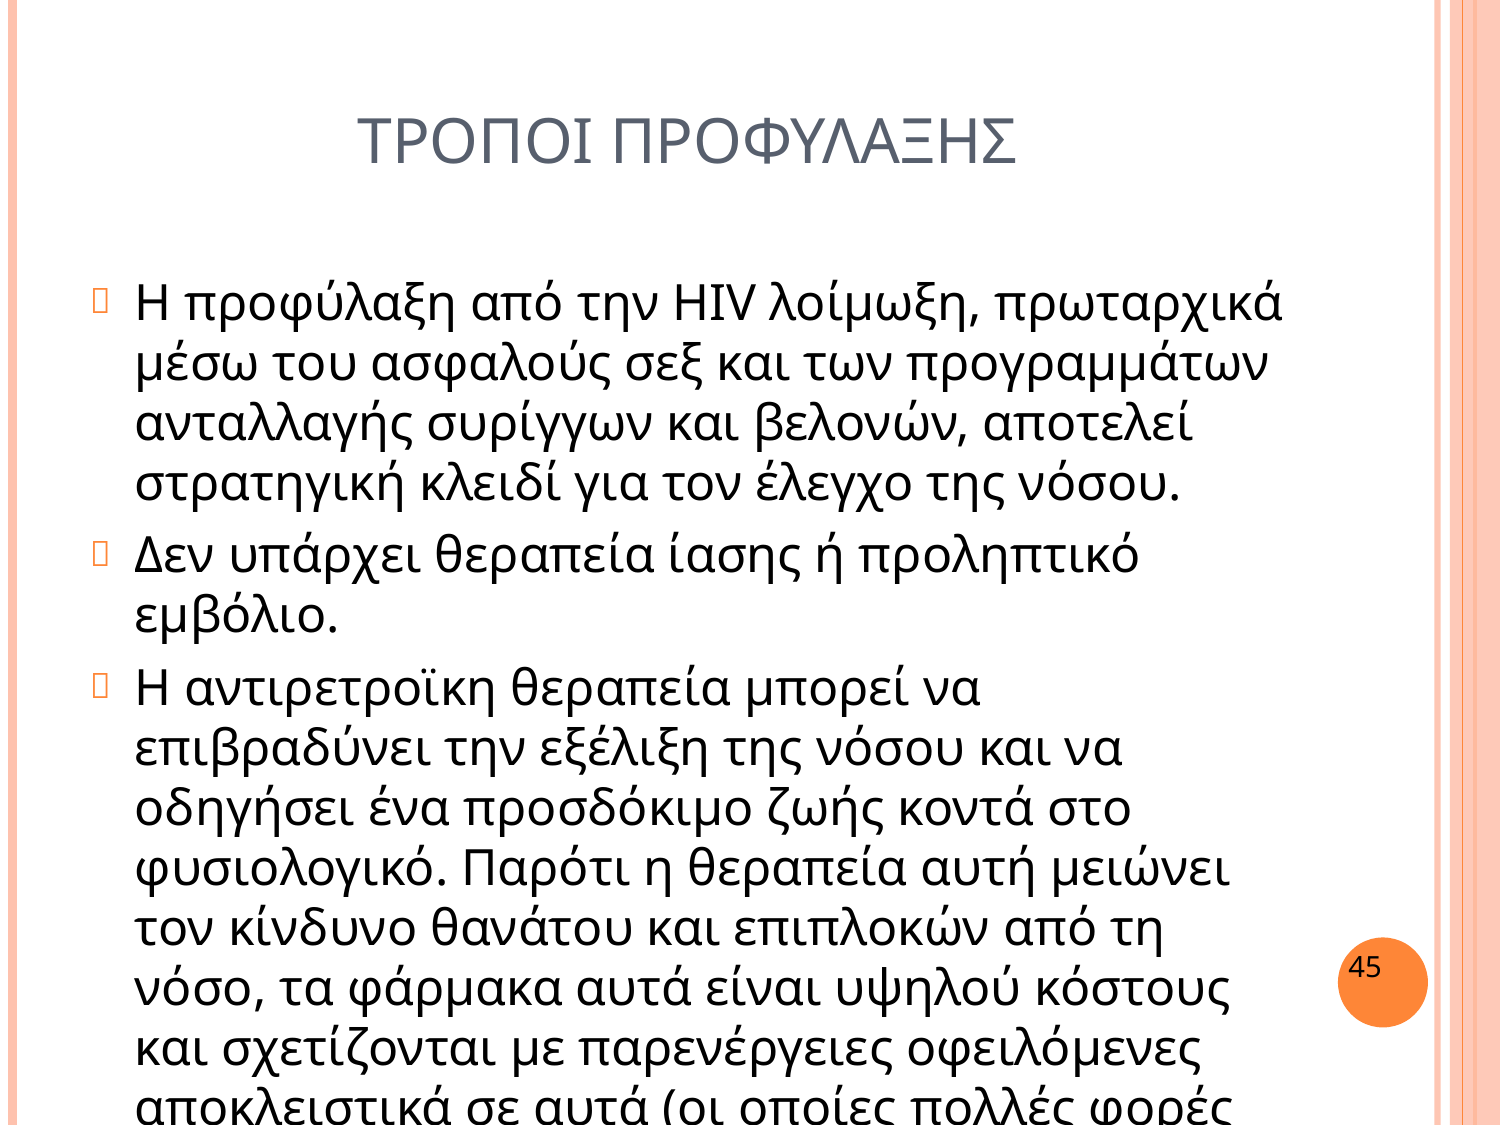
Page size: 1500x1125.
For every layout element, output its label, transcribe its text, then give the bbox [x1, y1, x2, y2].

slide_number <αριθμός> [1333, 940, 1434, 1027]
title ΤΡΟΠΟΙ ΠΡΟΦΥΛΑΞΗΣ [75, 45, 1300, 233]
list Η προφύλαξη από την HIV λοίμωξη, πρωταρχικά μέσω του ασφαλούς σεξ και των προγραμμάτων ανταλλαγής συρίγγων και βελονών, αποτελεί στρατηγική κλειδί για τον έλεγχο της νόσου. Δεν υπάρχει θεραπεία ίασης ή προληπτικό εμβόλιο. Η αντιρετροϊκη θεραπεία μπορεί να επιβραδύνει την εξέλιξη της νόσου και να οδηγήσει ένα προσδόκιμο ζωής κοντά στο φυσιολογικό. Παρότι η θεραπεία αυτή μειώνει τον κίνδυνο θανάτου και επιπλοκών από τη νόσο, τα φάρμακα αυτά είναι υψηλού κόστους και σχετίζονται με παρενέργειες οφειλόμενες αποκλειστικά σε αυτά (οι οποίες πολλές φορές συνδυάζονται με τις παρενέργειες που προκαλεί η χρόνια HIV λοίμωξη [75, 262, 1300, 1062]
